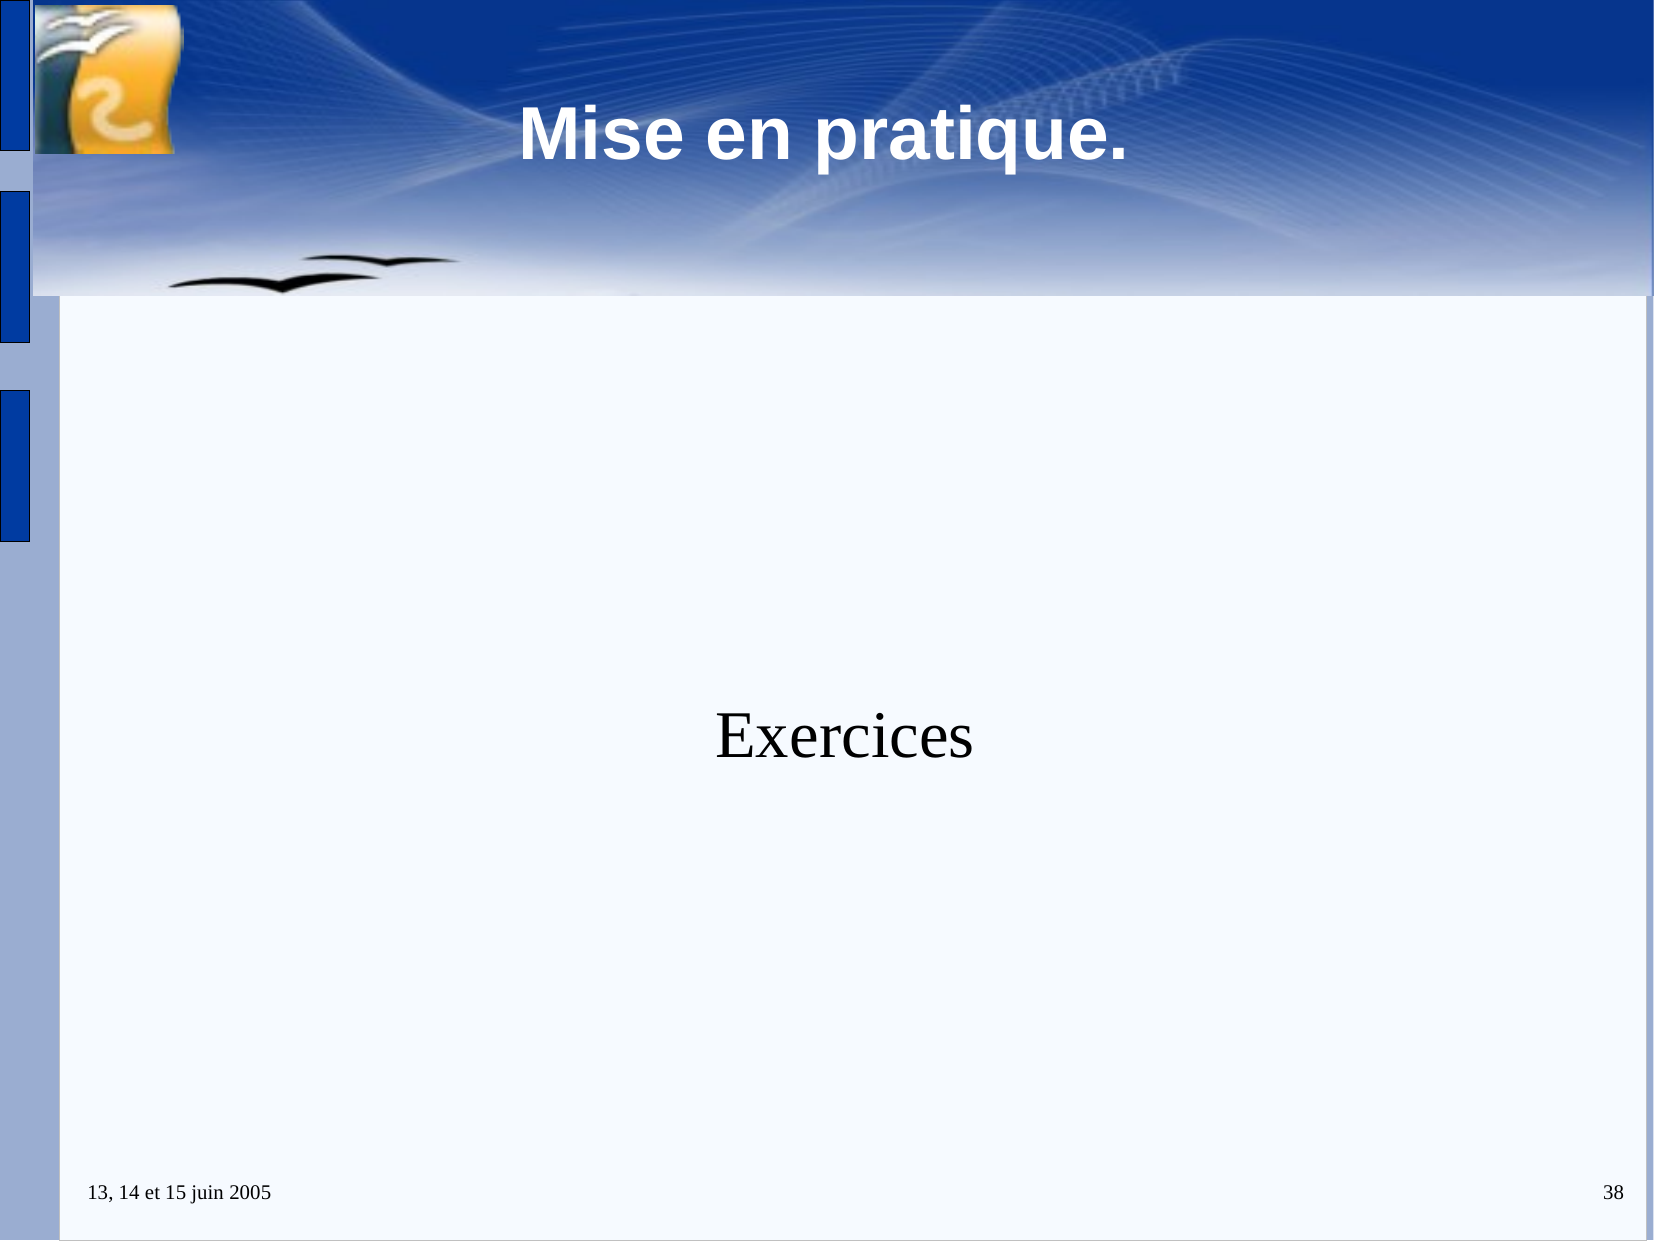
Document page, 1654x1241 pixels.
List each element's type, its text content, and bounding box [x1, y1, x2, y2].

title Mise en pratique. [118, 29, 1531, 237]
picture [33, 0, 1654, 296]
subtitle Exercices [121, 344, 1534, 1127]
